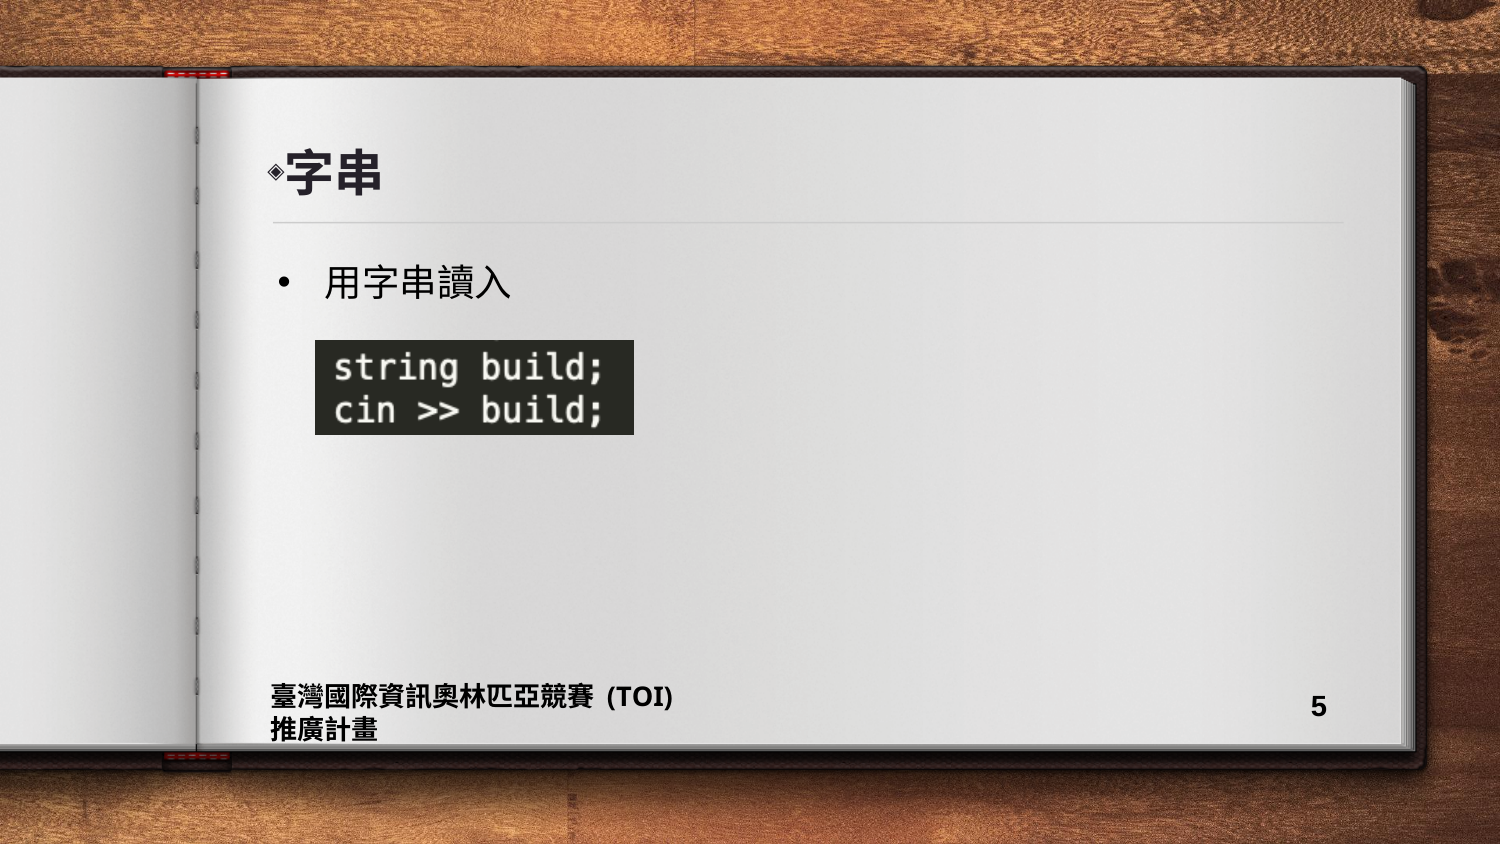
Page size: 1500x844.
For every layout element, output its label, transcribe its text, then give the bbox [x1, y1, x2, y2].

text_box 用字串讀入 [263, 229, 1336, 422]
picture [315, 340, 634, 435]
text_box [1295, 672, 1386, 737]
text_box 字串 [252, 126, 746, 216]
